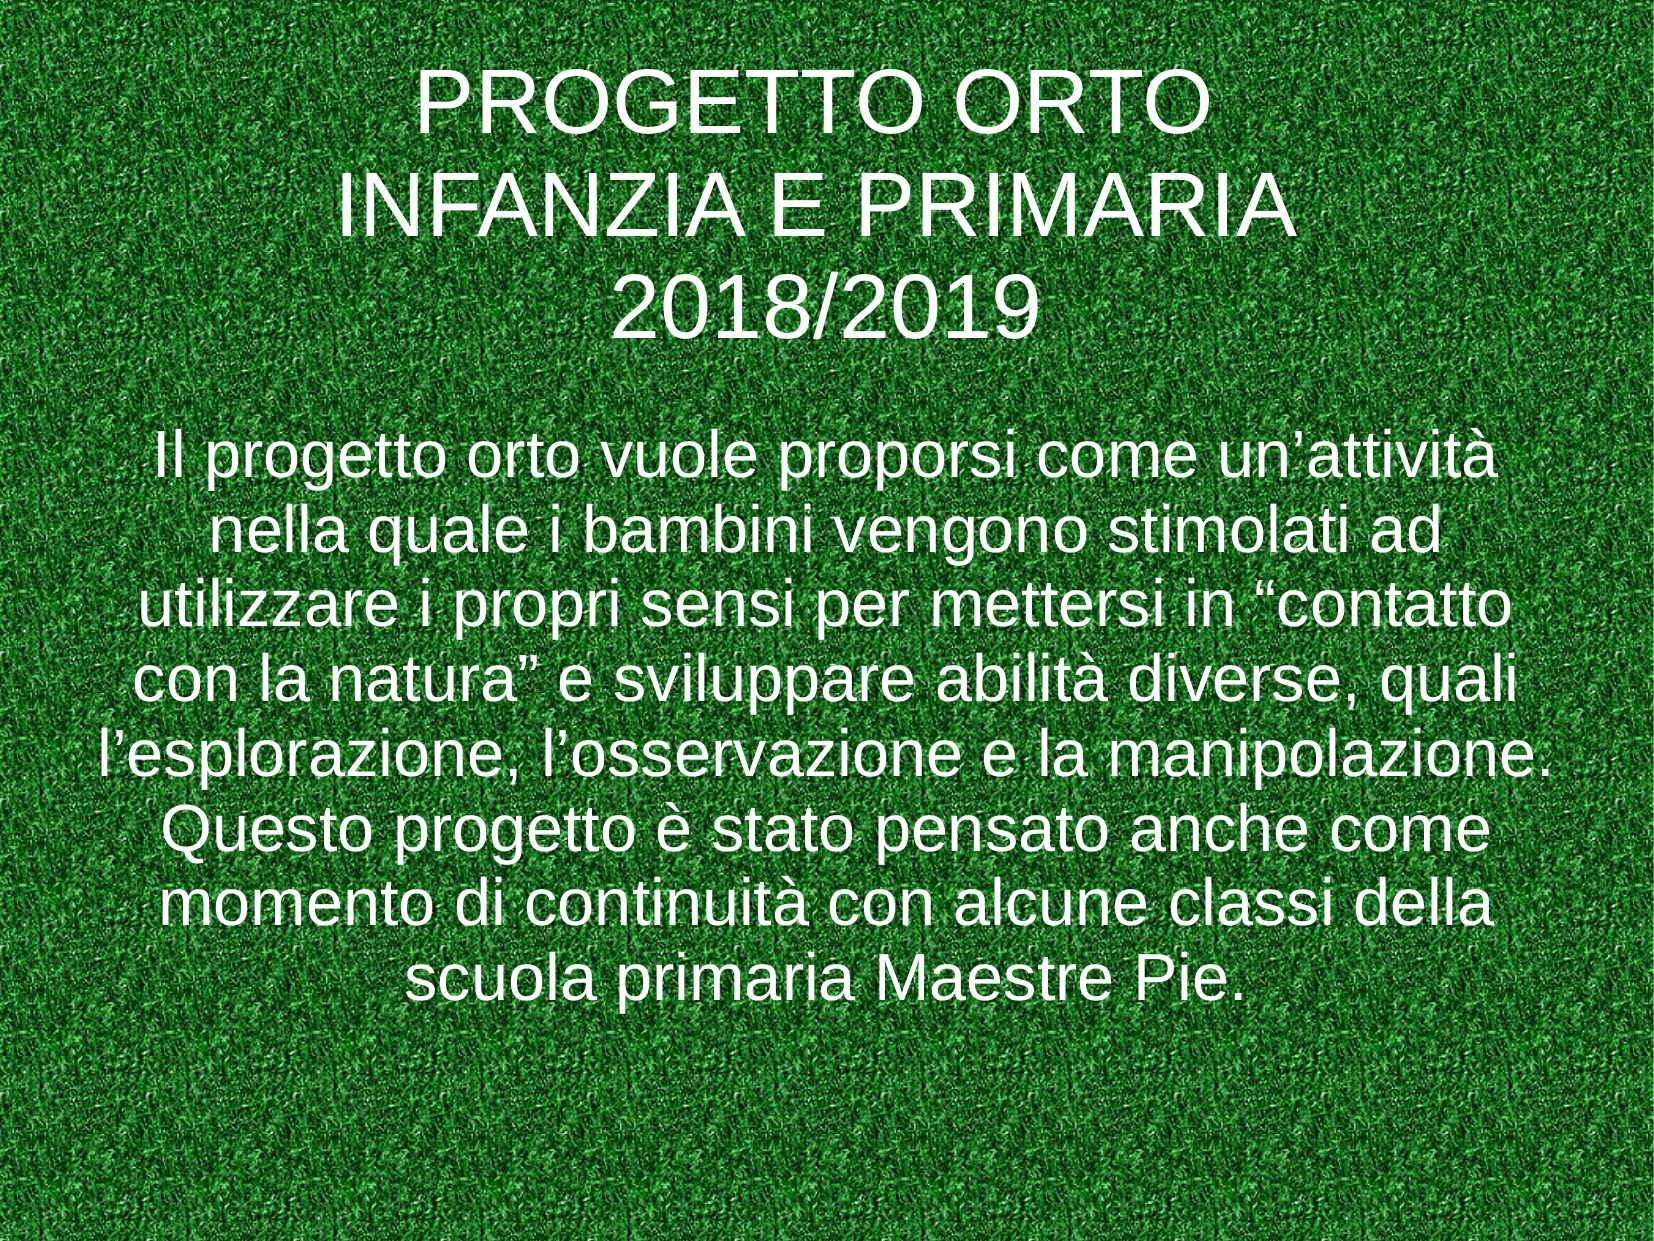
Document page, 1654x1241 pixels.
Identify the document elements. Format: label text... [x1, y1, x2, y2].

subtitle Il progetto orto vuole proporsi come un’attività nella quale i bambini vengono stimolati ad utilizzare i propri sensi per mettersi in “contatto con la natura” e sviluppare abilità diverse, quali l’esplorazione, l’osservazione e la manipolazione. Questo progetto è stato pensato anche come momento di continuità con alcune classi della scuola primaria Maestre Pie. [82, 318, 1571, 1039]
title PROGETTO ORTO INFANZIA E PRIMARIA 2018/2019 [82, 0, 1571, 318]
picture [0, 0, 1654, 1241]
